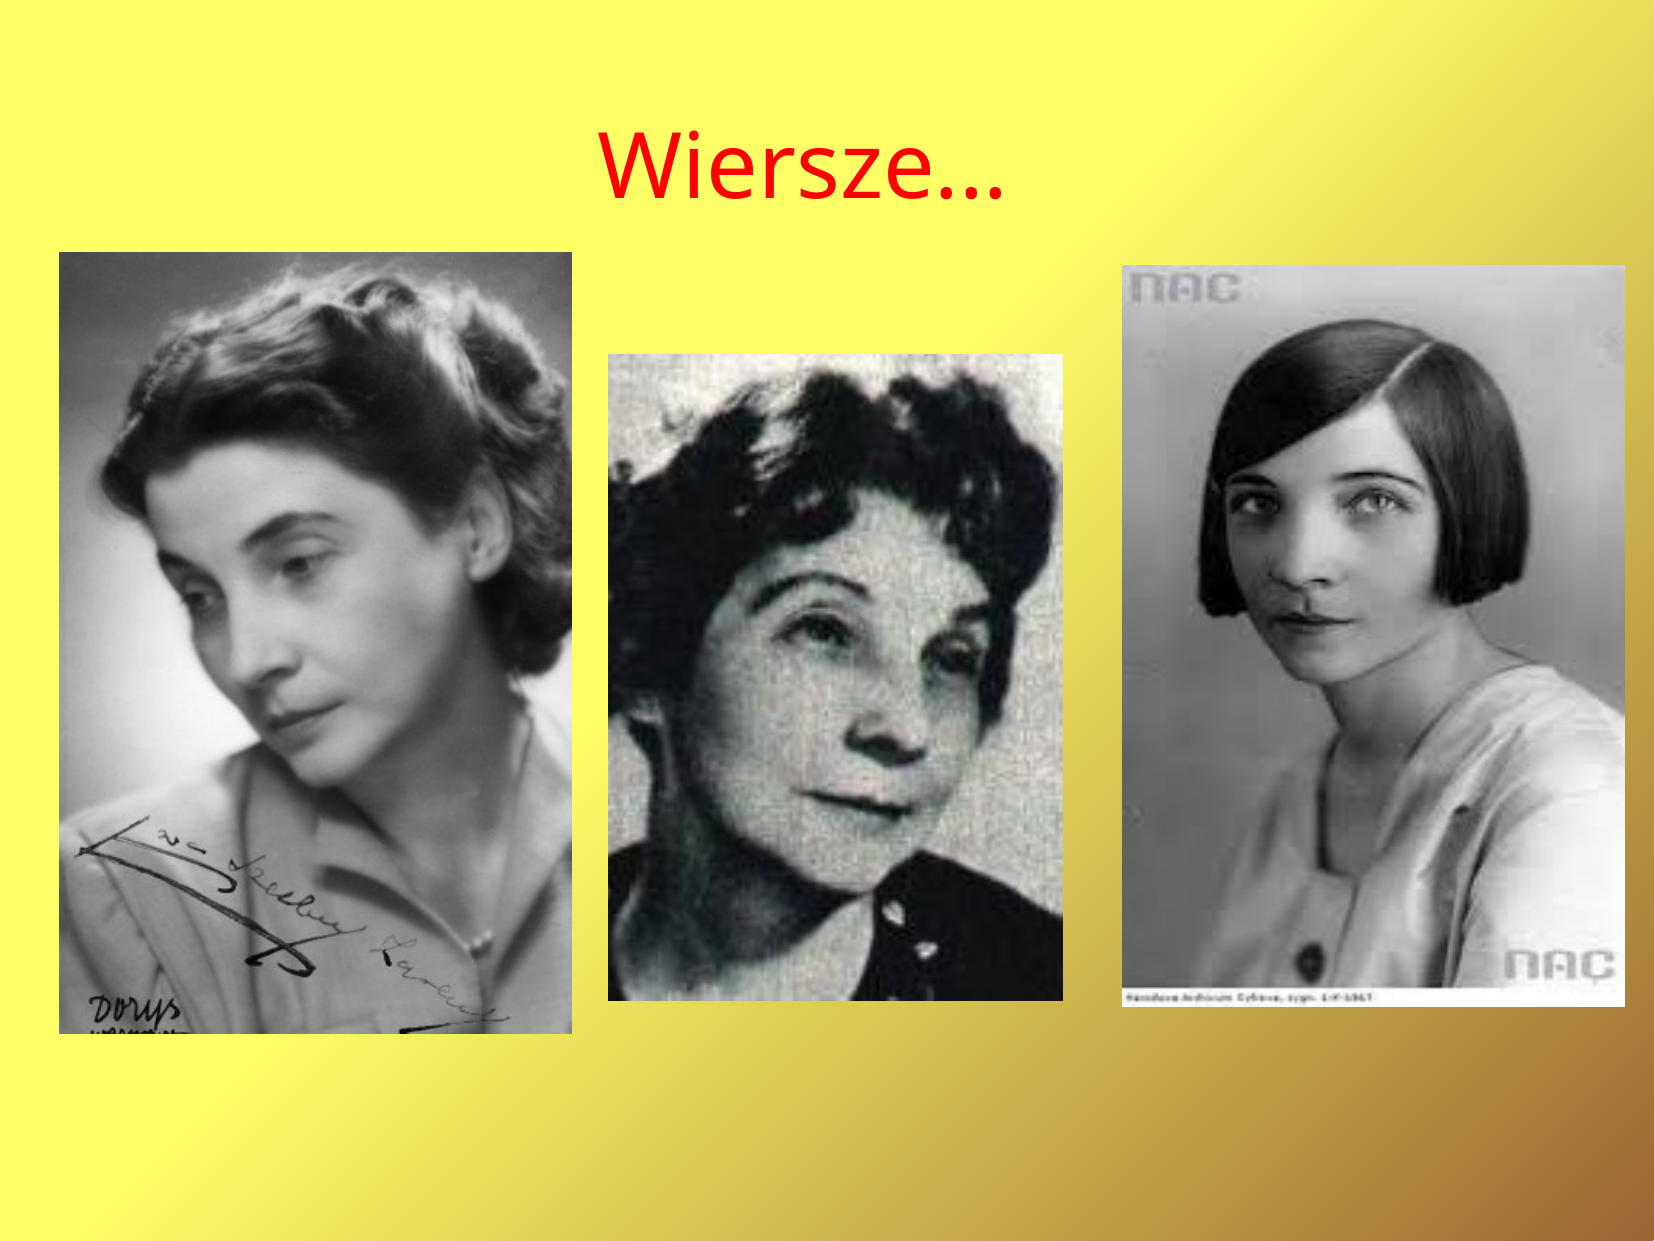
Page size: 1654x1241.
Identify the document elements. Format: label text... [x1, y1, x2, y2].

picture [1122, 265, 1625, 1007]
title Wiersze... [59, 59, 1548, 267]
picture [608, 354, 1063, 1001]
picture [59, 252, 572, 1034]
